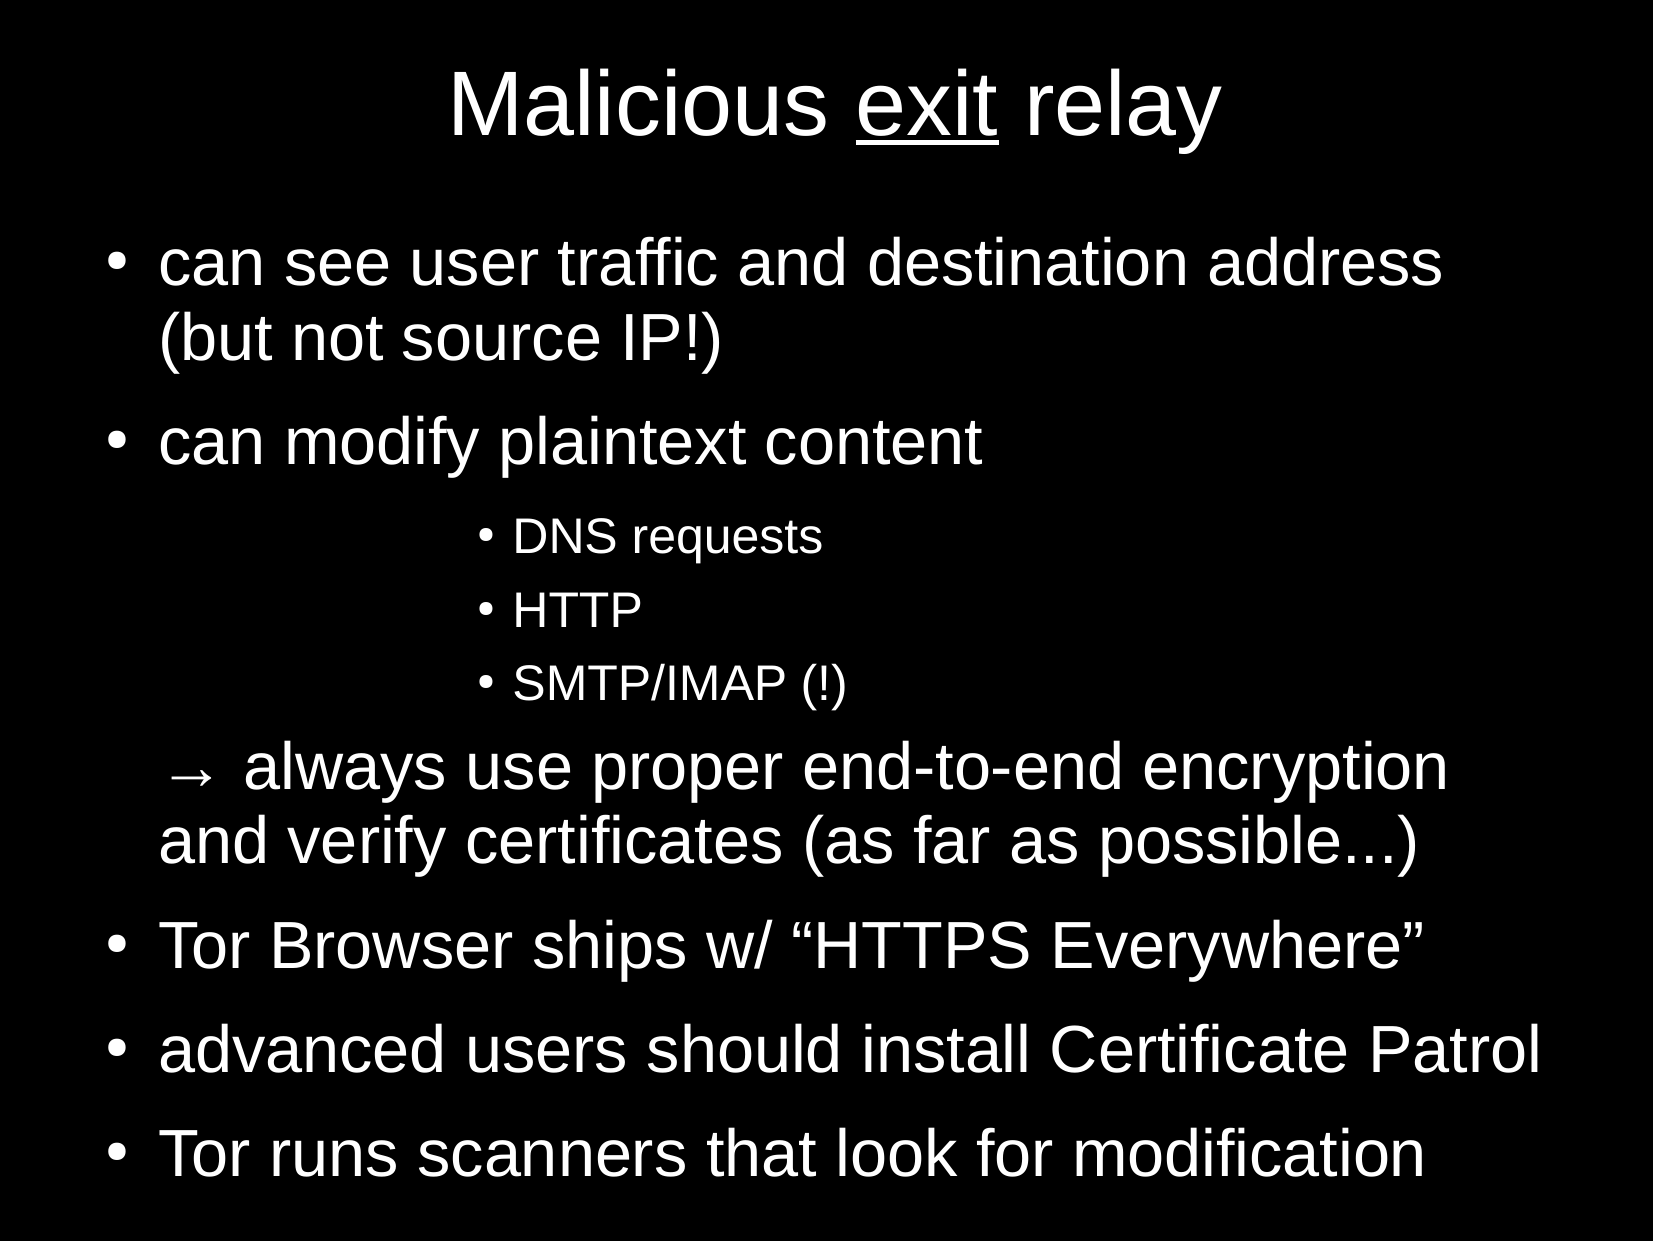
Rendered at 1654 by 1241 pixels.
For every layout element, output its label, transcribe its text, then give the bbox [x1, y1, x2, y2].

list can see user traffic and destination address (but not source IP!) can modify plaintext content DNS requests HTTP SMTP/IMAP (!) → always use proper end-to-end encryption and verify certificates (as far as possible...) Tor Browser ships w/ “HTTPS Everywhere” advanced users should install Certificate Patrol Tor runs scanners that look for modification [87, 225, 1576, 1192]
title Malicious exit relay [75, 0, 1563, 208]
